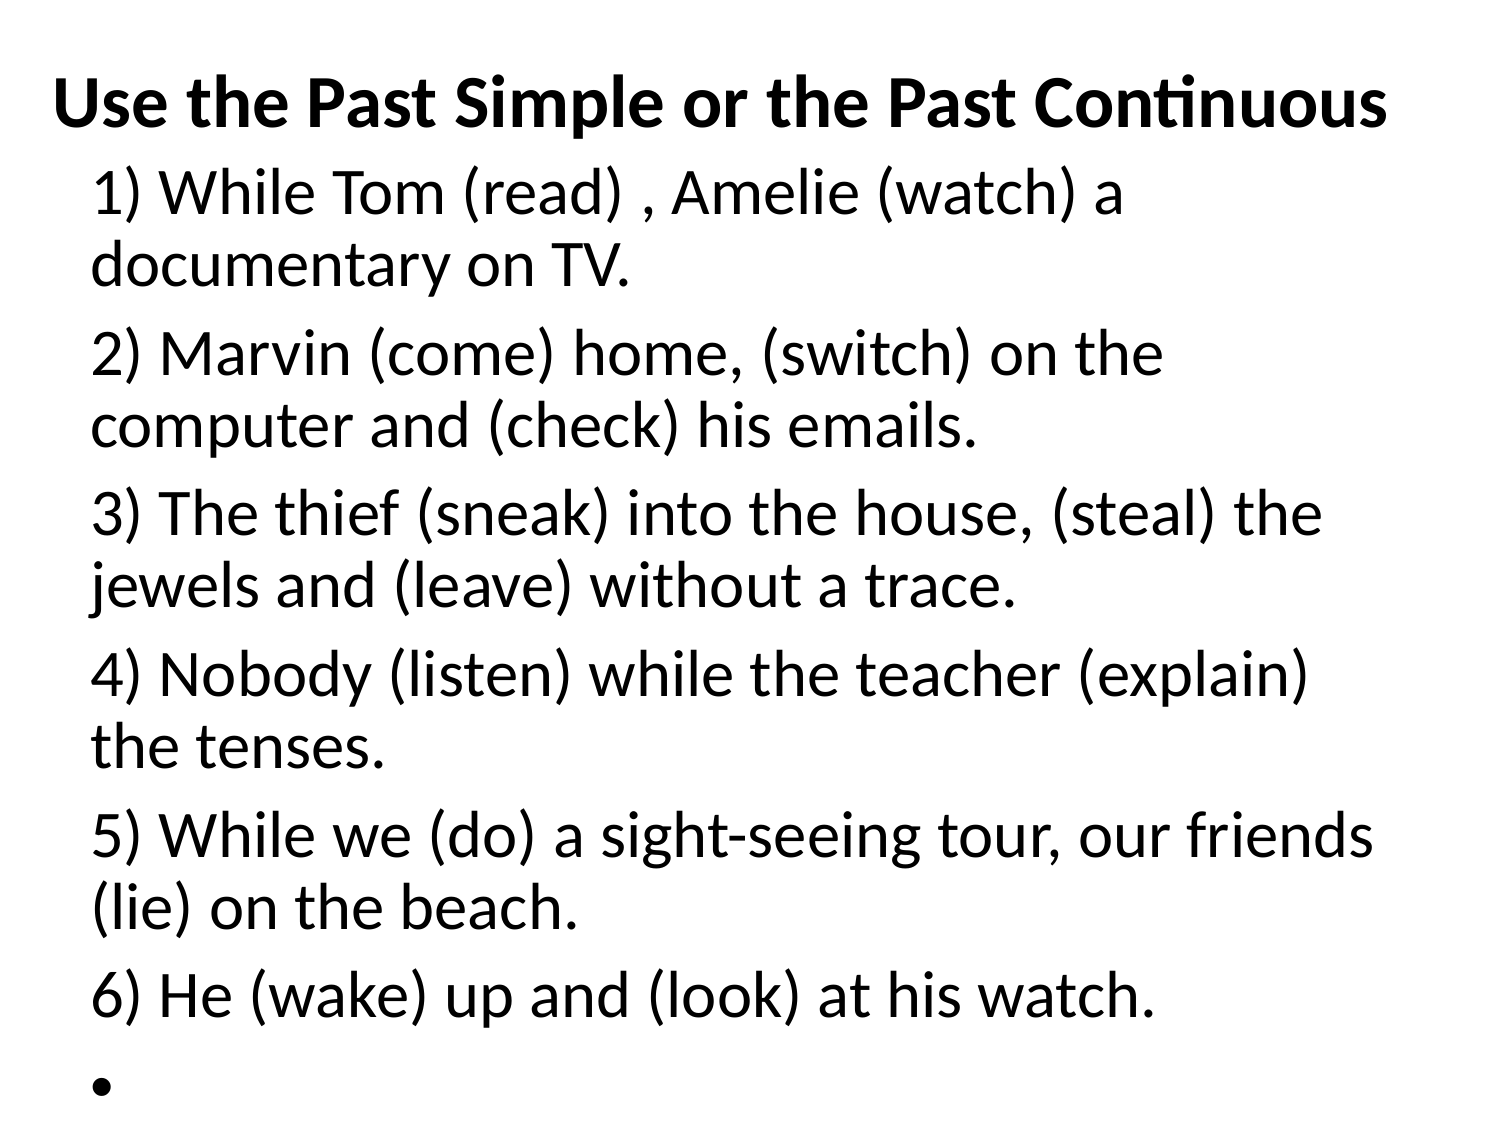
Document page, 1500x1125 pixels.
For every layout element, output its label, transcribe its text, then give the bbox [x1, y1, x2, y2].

title Use the Past Simple or the Past Continuous [17, 45, 1426, 138]
list 1) While Tom (read) , Amelie (watch) a documentary on TV. 2) Marvin (come) home, (switch) on the computer and (check) his emails. 3) The thief (sneak) into the house, (steal) the jewels and (leave) without a trace. 4) Nobody (listen) while the teacher (explain) the tenses. 5) While we (do) a sight-seeing tour, our friends (lie) on the beach. 6) He (wake) up and (look) at his watch. [75, 149, 1426, 1083]
